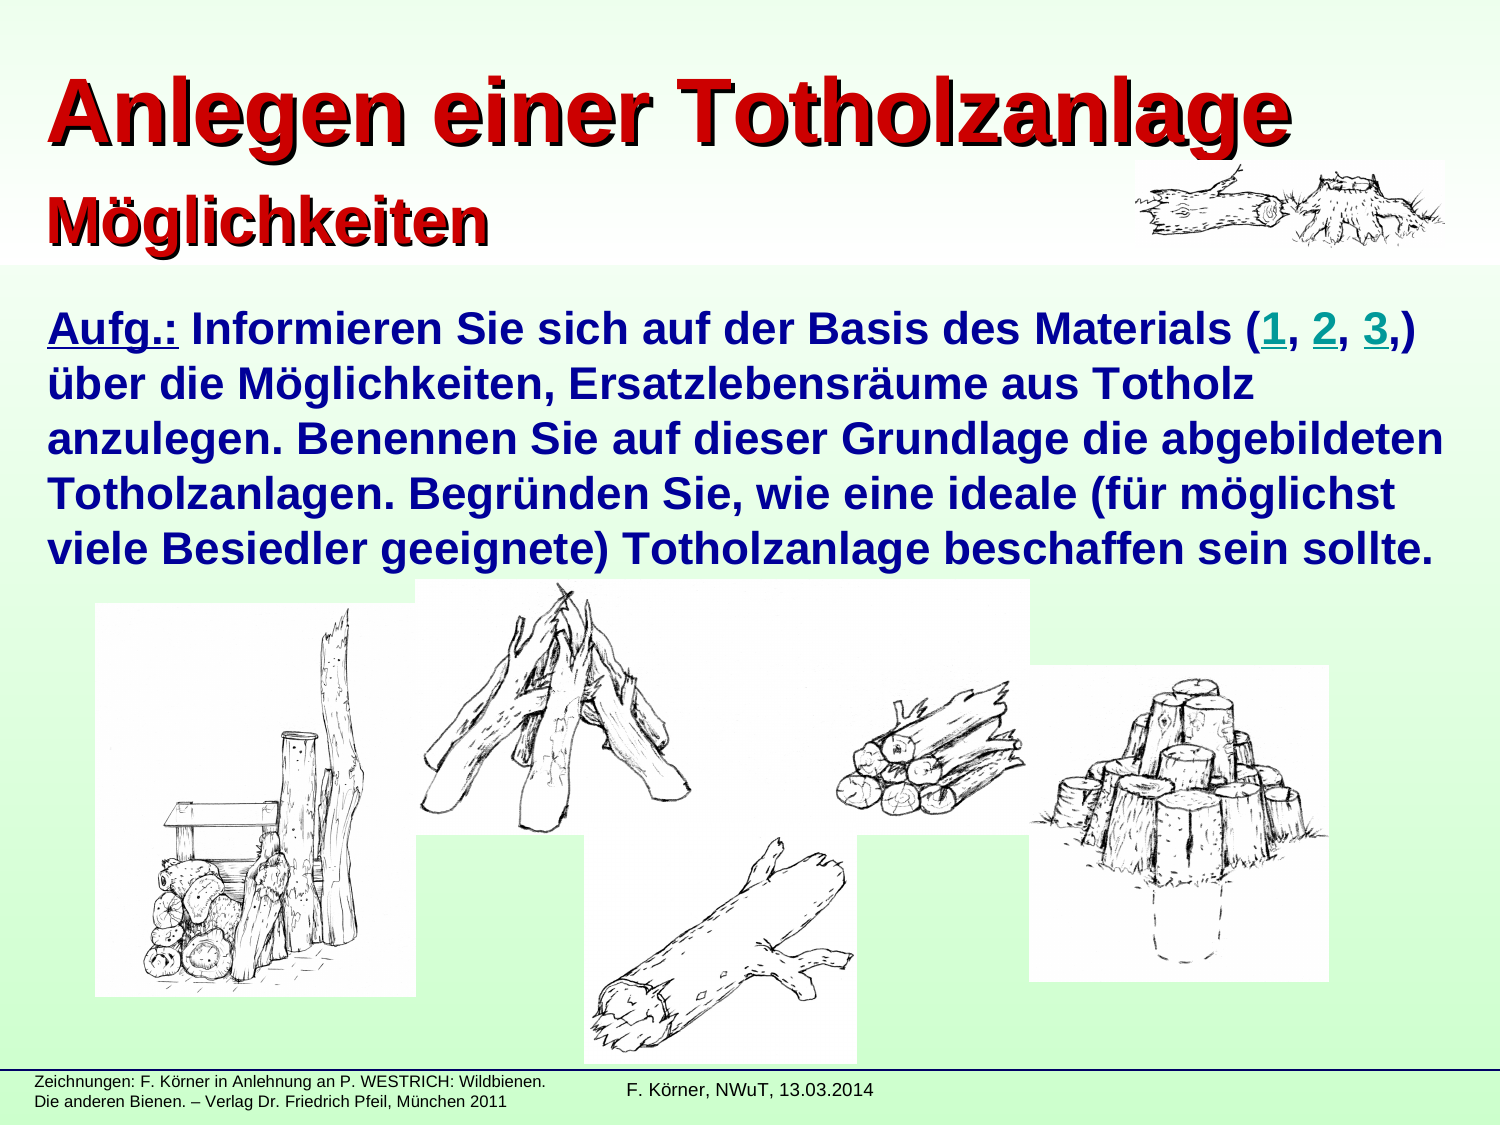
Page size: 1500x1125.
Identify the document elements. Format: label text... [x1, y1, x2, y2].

table_header Anlegen einer Totholzanlage Möglichkeiten [0, 0, 1500, 265]
text_box Zeichnungen: F. Körner in Anlehnung an P. WESTRICH: Wildbienen. Die anderen Bienen. – Verlag Dr. Friedrich Pfeil, München 2011 [19, 1062, 587, 1118]
text_box Aufg.: Informieren Sie sich auf der Basis des Materials (1, 2, 3,) über die Möglichkeiten, Ersatzlebensräume aus Totholz anzulegen. Benennen Sie auf dieser Grundlage die abgebildeten Totholzanlagen. Begründen Sie, wie eine ideale (für möglichst viele Besiedler geeignete) Totholzanlage beschaffen sein sollte. [32, 290, 1466, 575]
picture [95, 579, 1329, 1064]
picture [1135, 160, 1445, 248]
